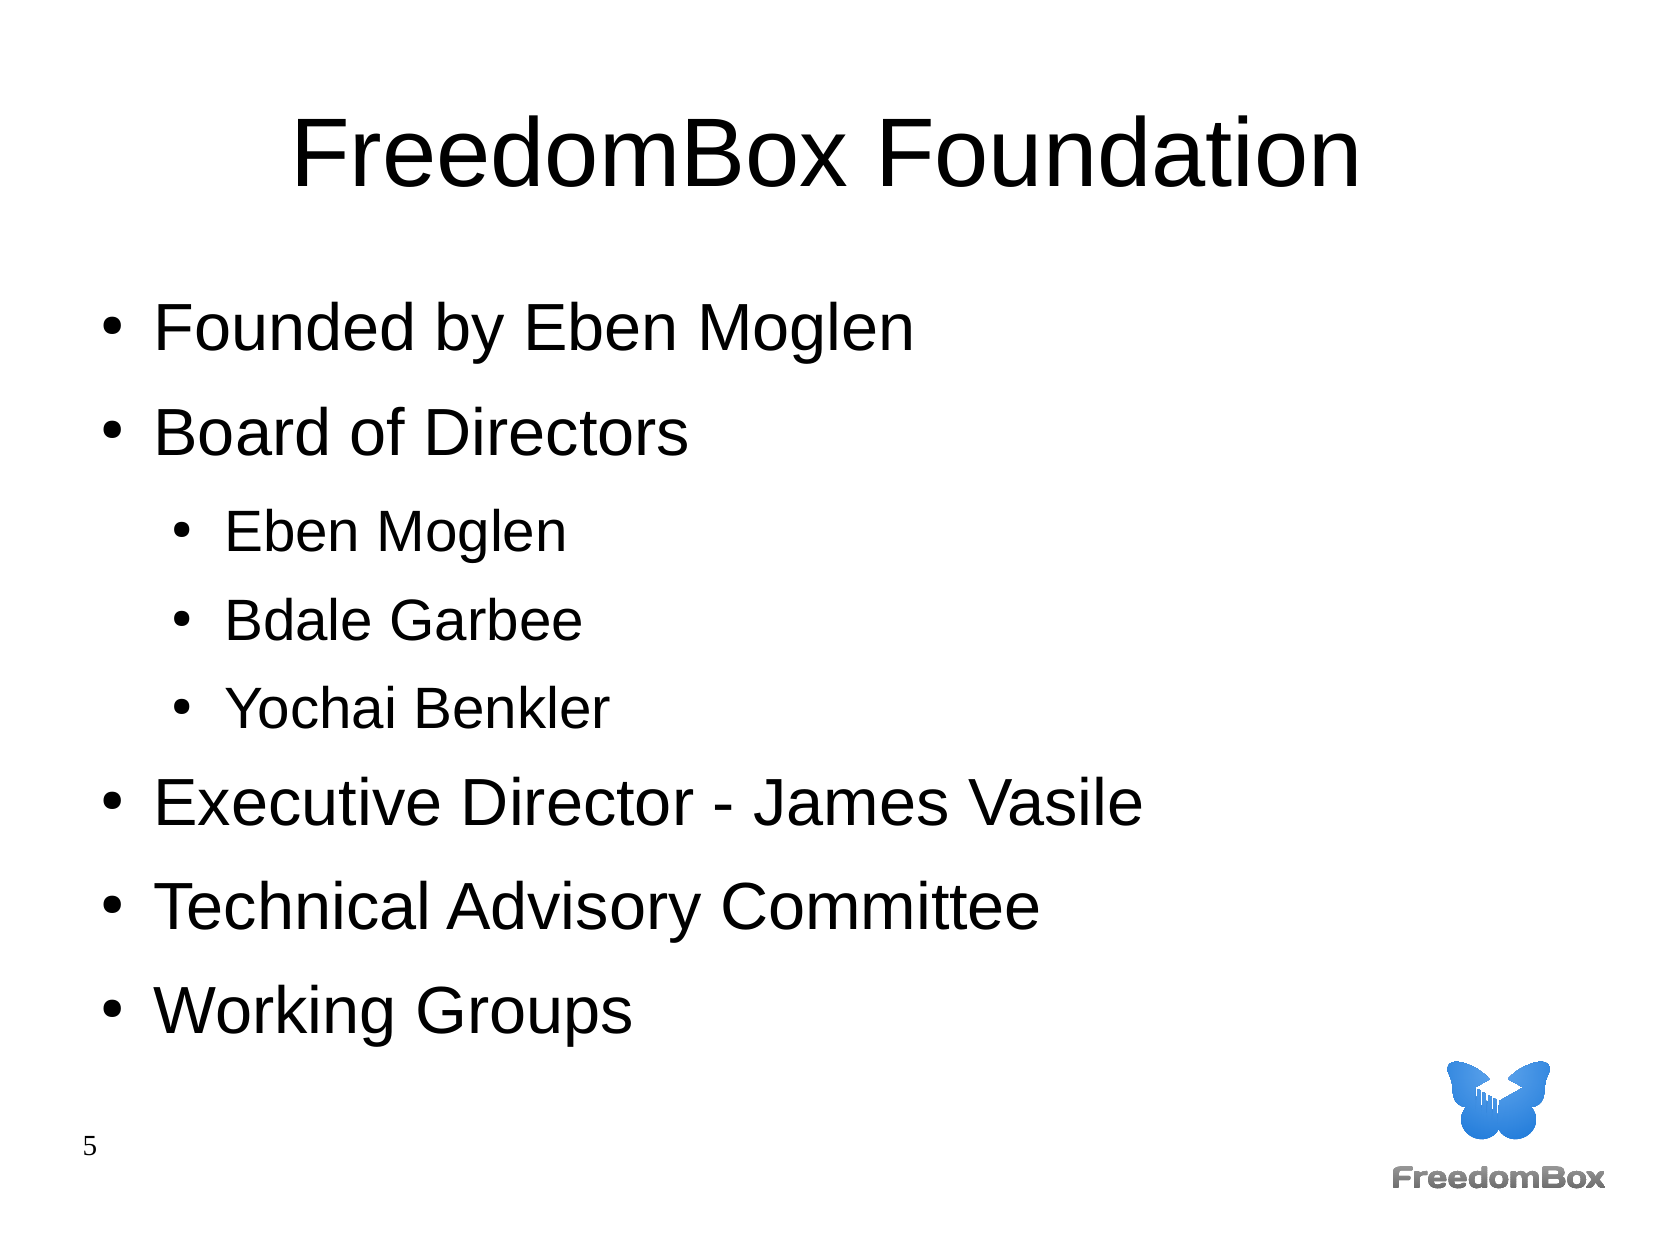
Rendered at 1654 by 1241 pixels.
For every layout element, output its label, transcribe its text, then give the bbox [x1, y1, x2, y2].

title FreedomBox Foundation [82, 49, 1571, 257]
list Founded by Eben Moglen Board of Directors Eben Moglen Bdale Garbee Yochai Benkler Executive Director - James Vasile Technical Advisory Committee Working Groups [82, 290, 1571, 1109]
